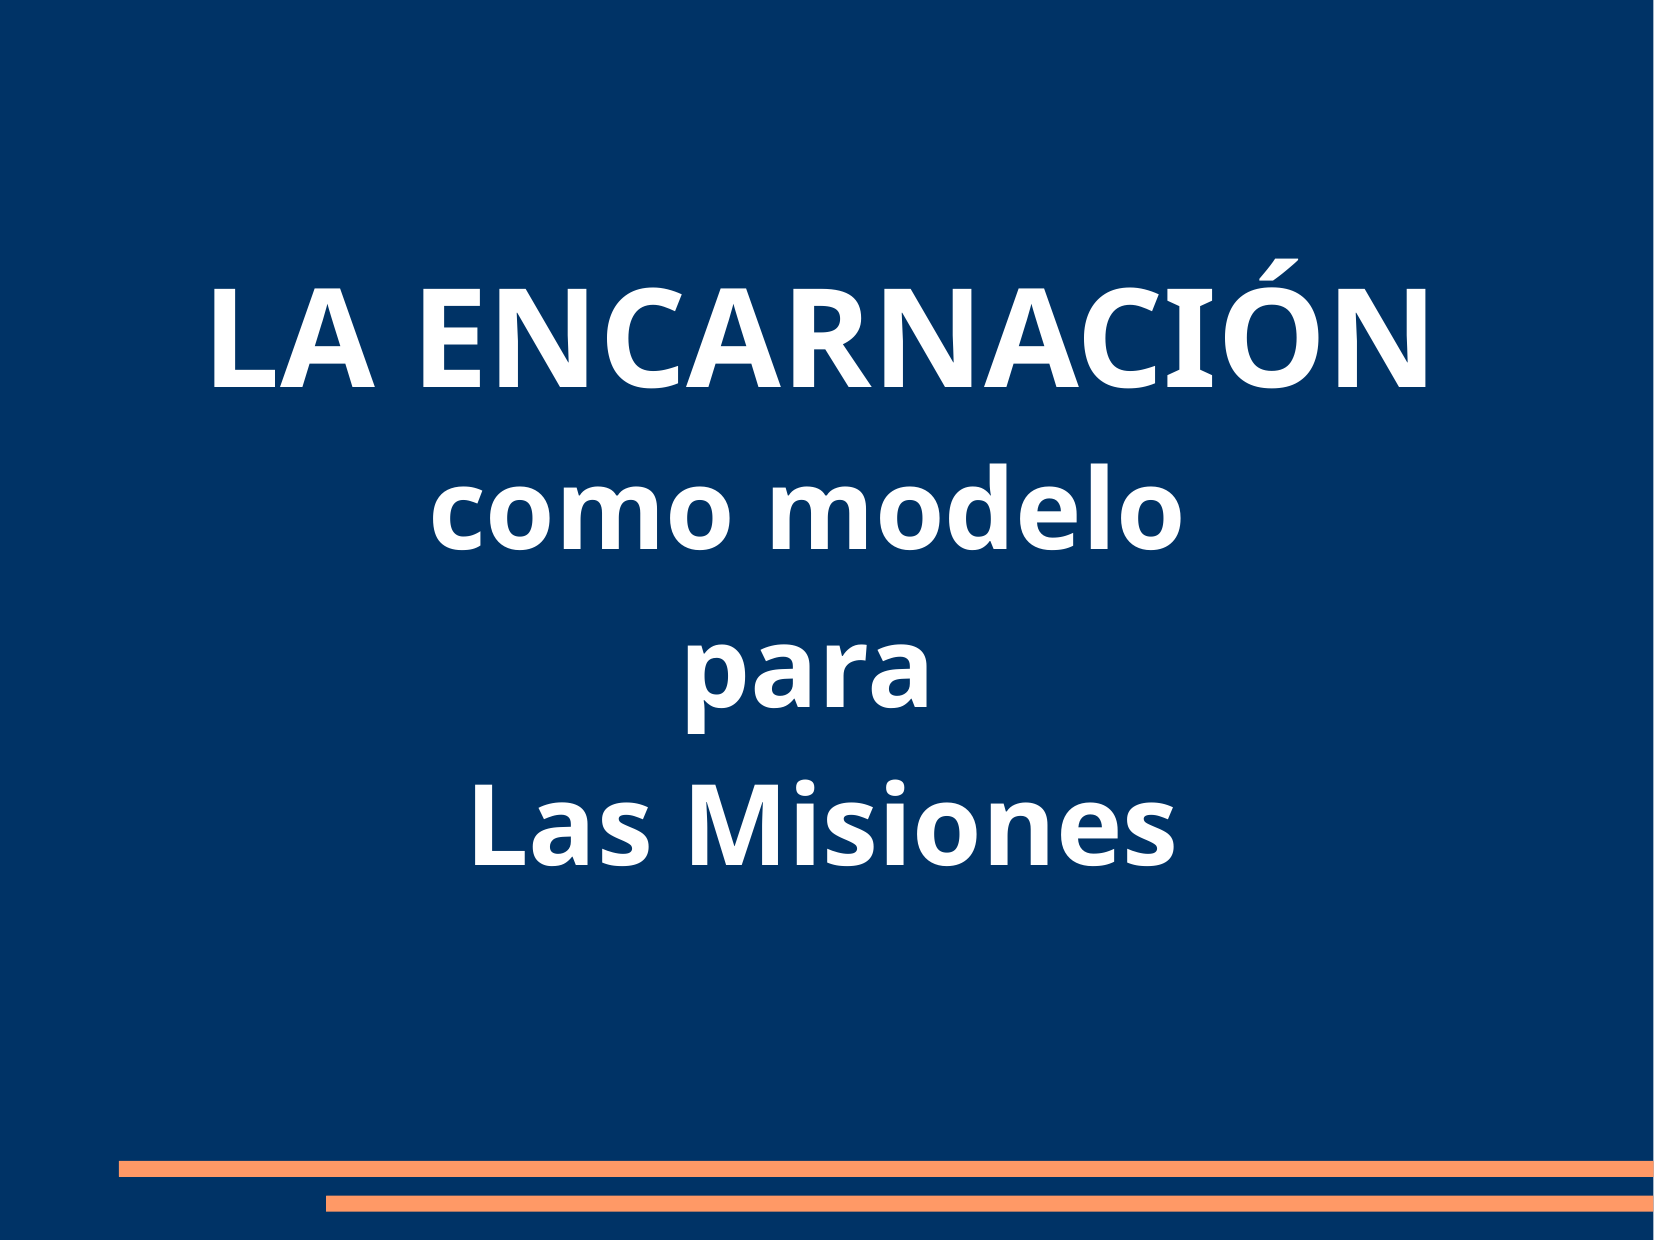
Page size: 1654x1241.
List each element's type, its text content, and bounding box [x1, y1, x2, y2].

title LA ENCARNACIÓN como modelo para Las Misiones [94, 76, 1507, 1034]
